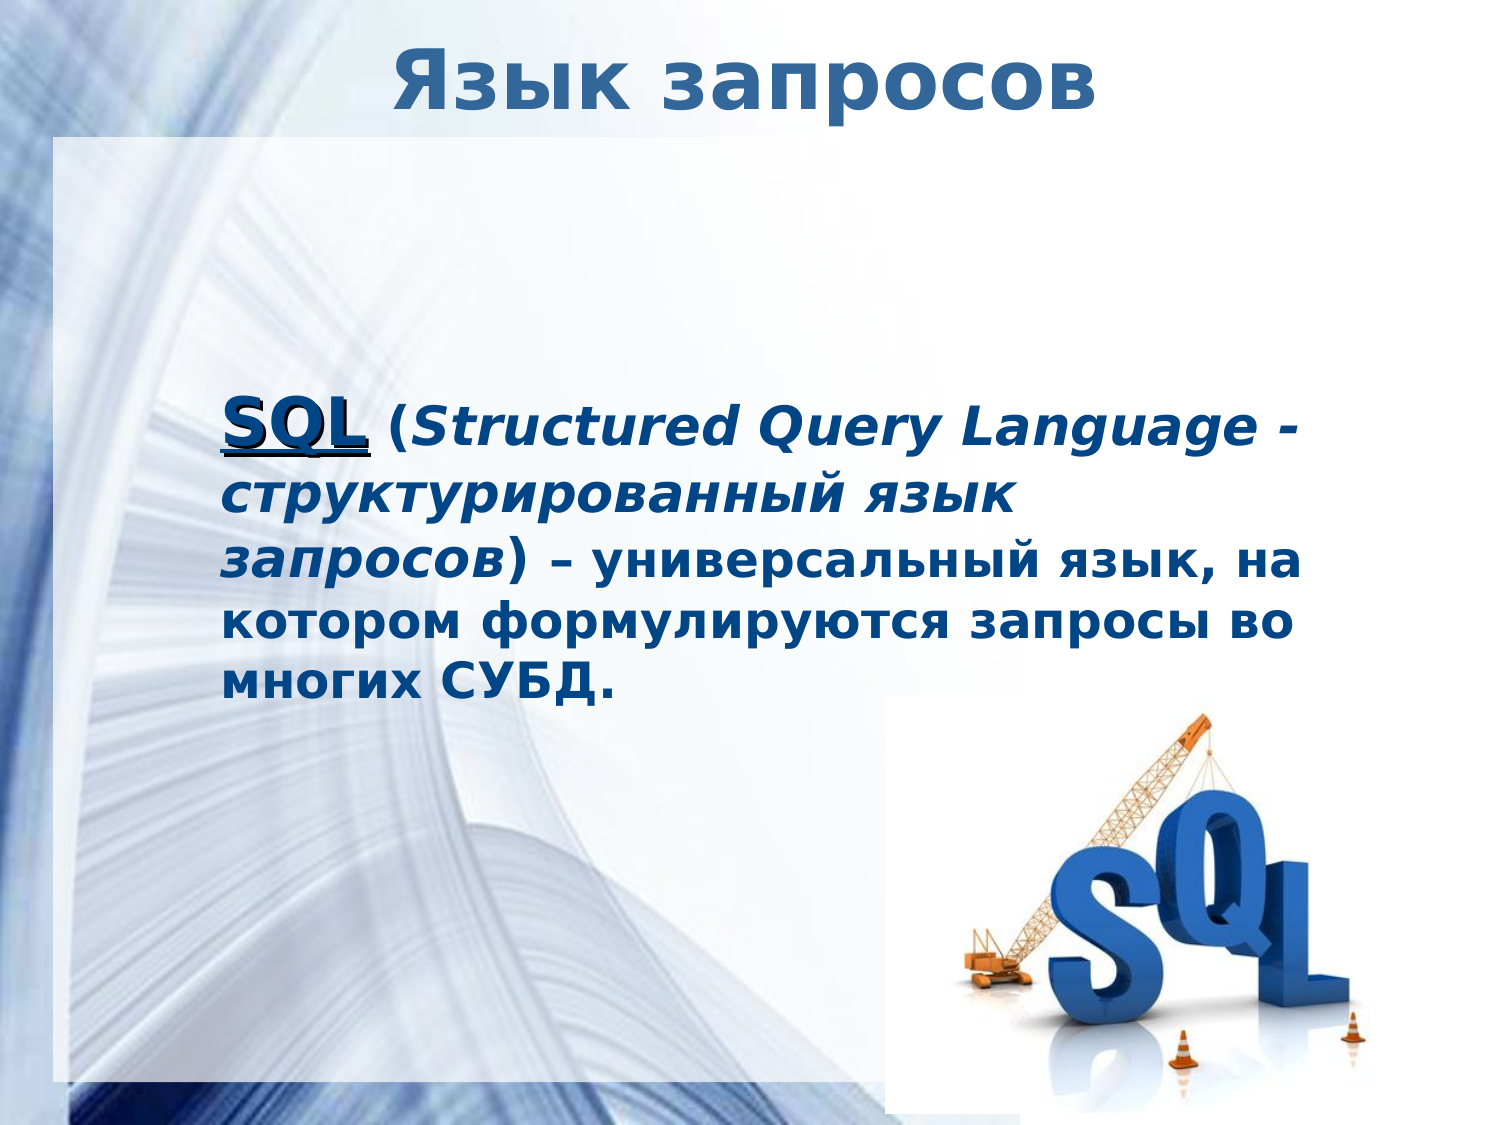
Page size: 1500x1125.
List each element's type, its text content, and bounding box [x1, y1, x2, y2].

text_box Язык запросов [373, 19, 1115, 134]
picture [0, 0, 1500, 1125]
text_box SQL (Structured Query Language - структурированный язык запросов) – универсальный язык, на котором формулируются запросы во многих СУБД. [205, 371, 1340, 778]
